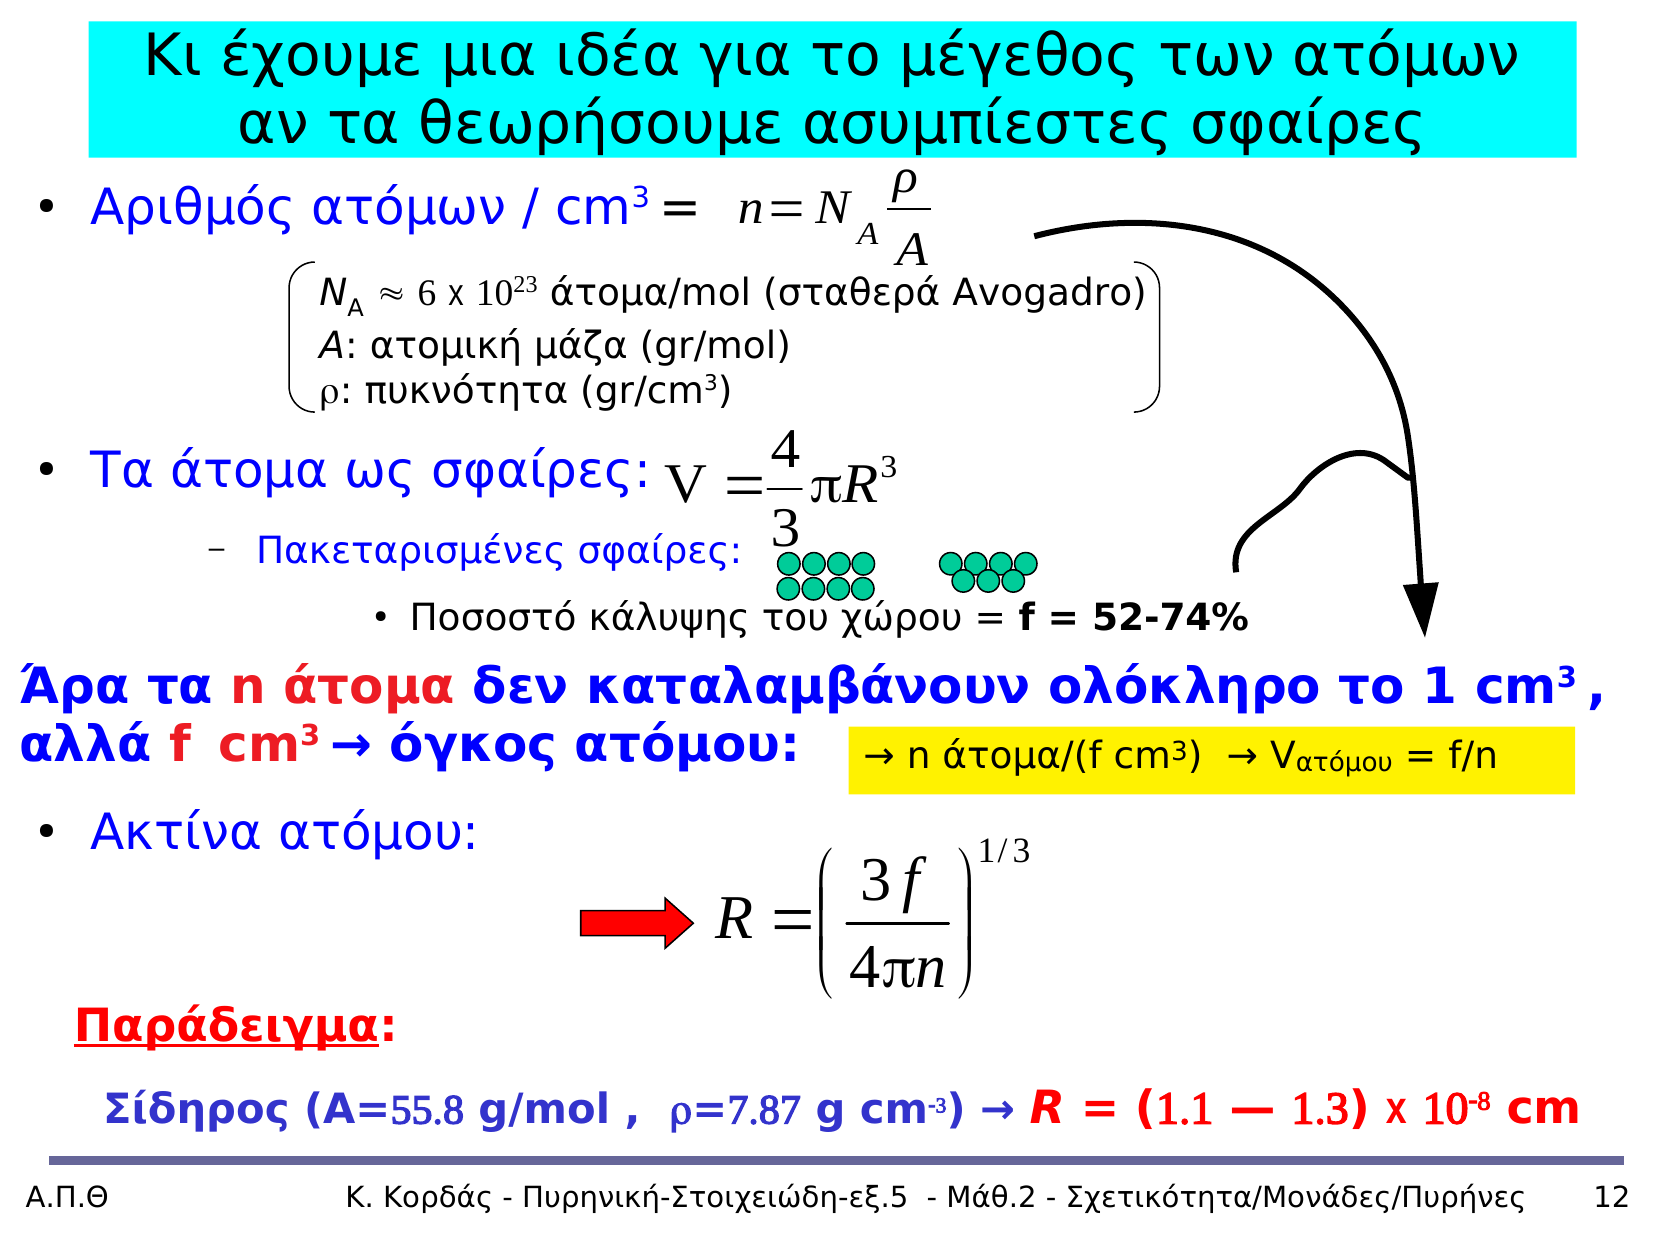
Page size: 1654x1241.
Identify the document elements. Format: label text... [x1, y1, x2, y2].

list Αριθμός ατόμων / cm3 = Τα άτομα ως σφαίρες: Πακεταρισμένες σφαίρες: Ποσοστό κάλυψης του χώρου = f = 52-74% Άρα τα n άτομα δεν καταλαμβάνουν ολόκληρο το 1 cm3 , αλλά f cm3 → όγκος ατόμου: Ακτίνα ατόμου: [19, 177, 1636, 1047]
chart [705, 823, 1040, 984]
title Κι έχουμε μια ιδέα για το μέγεθος των ατόμων αν τα θεωρήσουμε ασυμπίεστες σφαίρες [88, 21, 1577, 158]
chart [656, 419, 907, 559]
text_box → n άτομα/(f cm3) → Vατόμου = f/n [848, 726, 1576, 795]
text_box Παράδειγμα: Σίδηρος (A= g/mol , = g cm) → R = ( — ) x  cm [56, 984, 1600, 1144]
chart [724, 141, 953, 256]
text_box NA   x  άτομα/mol (σταθερά Avogadro) A: ατομική μάζα (gr/mol) : πυκνότητα (gr/cm3) [304, 256, 1163, 419]
text_box [580, 898, 694, 949]
